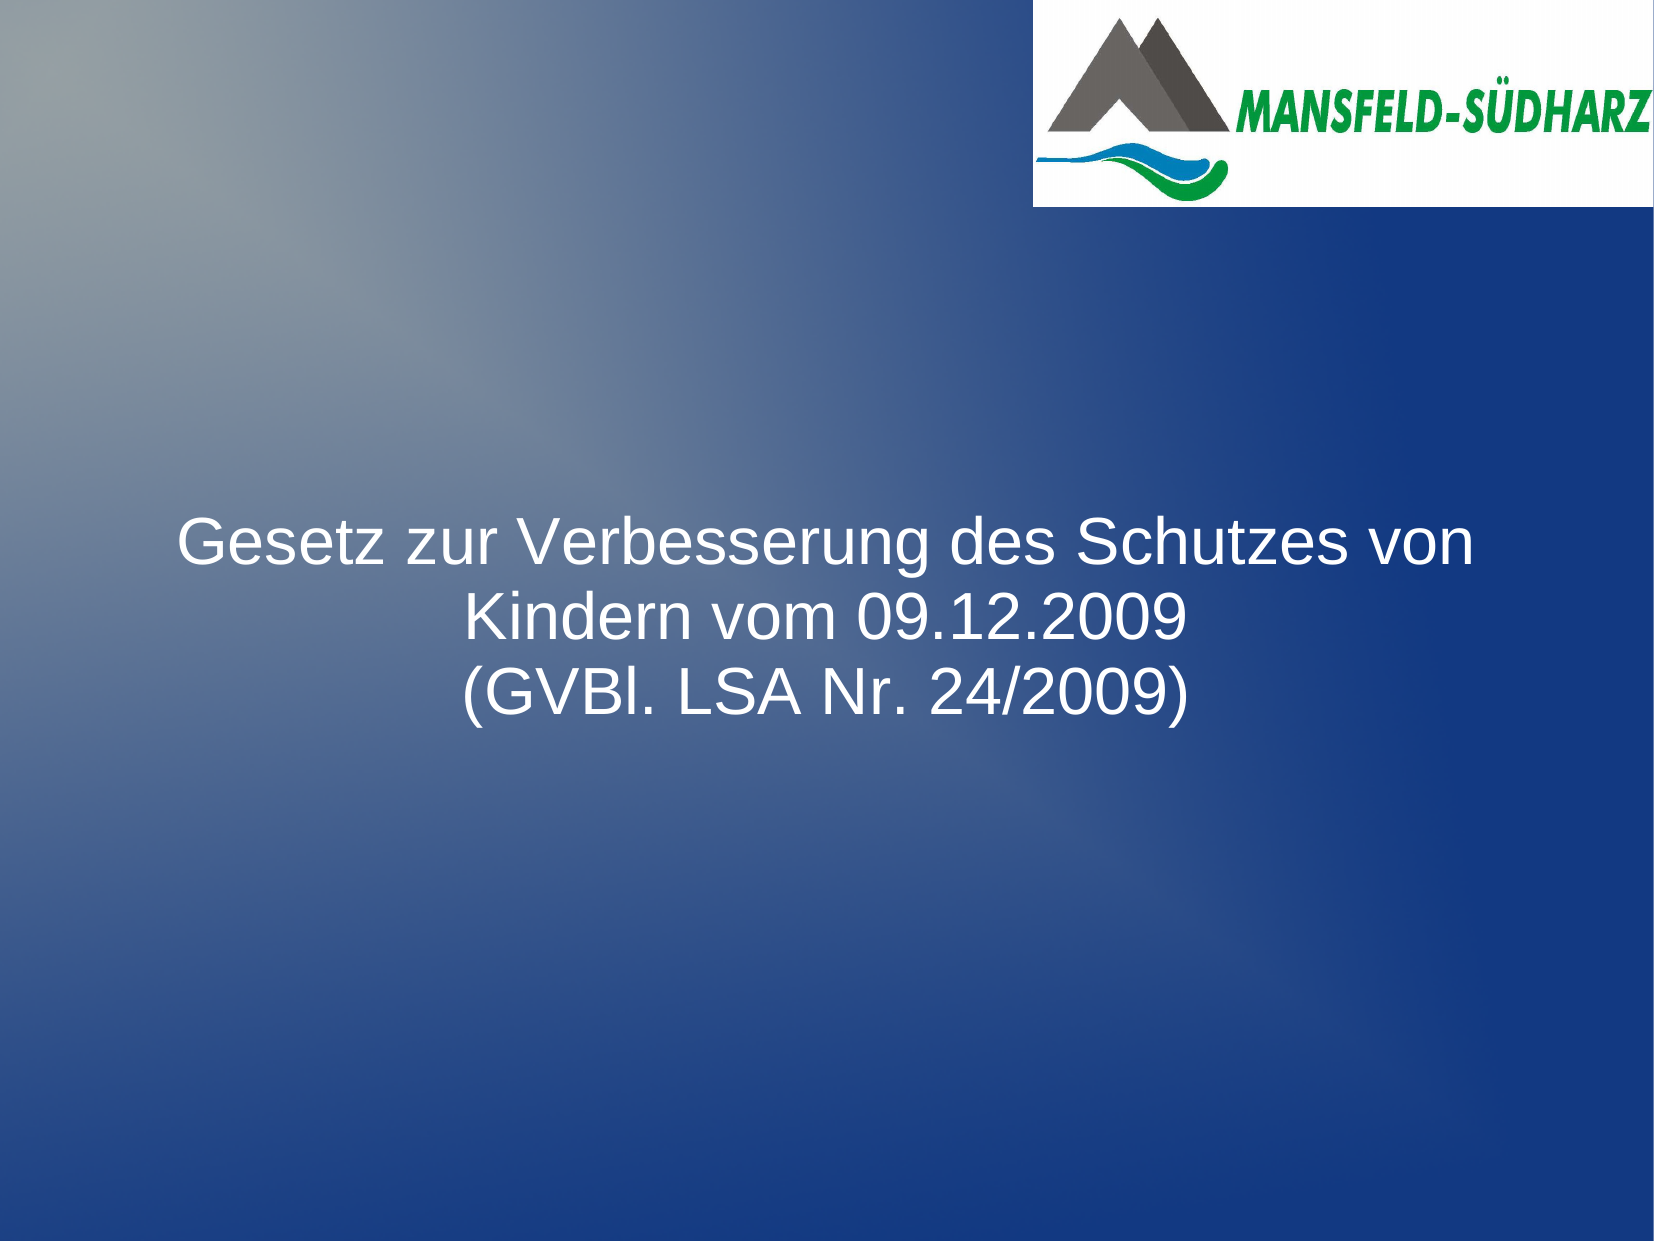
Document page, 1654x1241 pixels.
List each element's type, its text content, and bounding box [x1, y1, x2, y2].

subtitle Gesetz zur Verbesserung des Schutzes von Kindern vom 09.12.2009 (GVBl. LSA Nr. 24/2009) [82, 56, 1571, 1102]
picture [0, 0, 1654, 1241]
